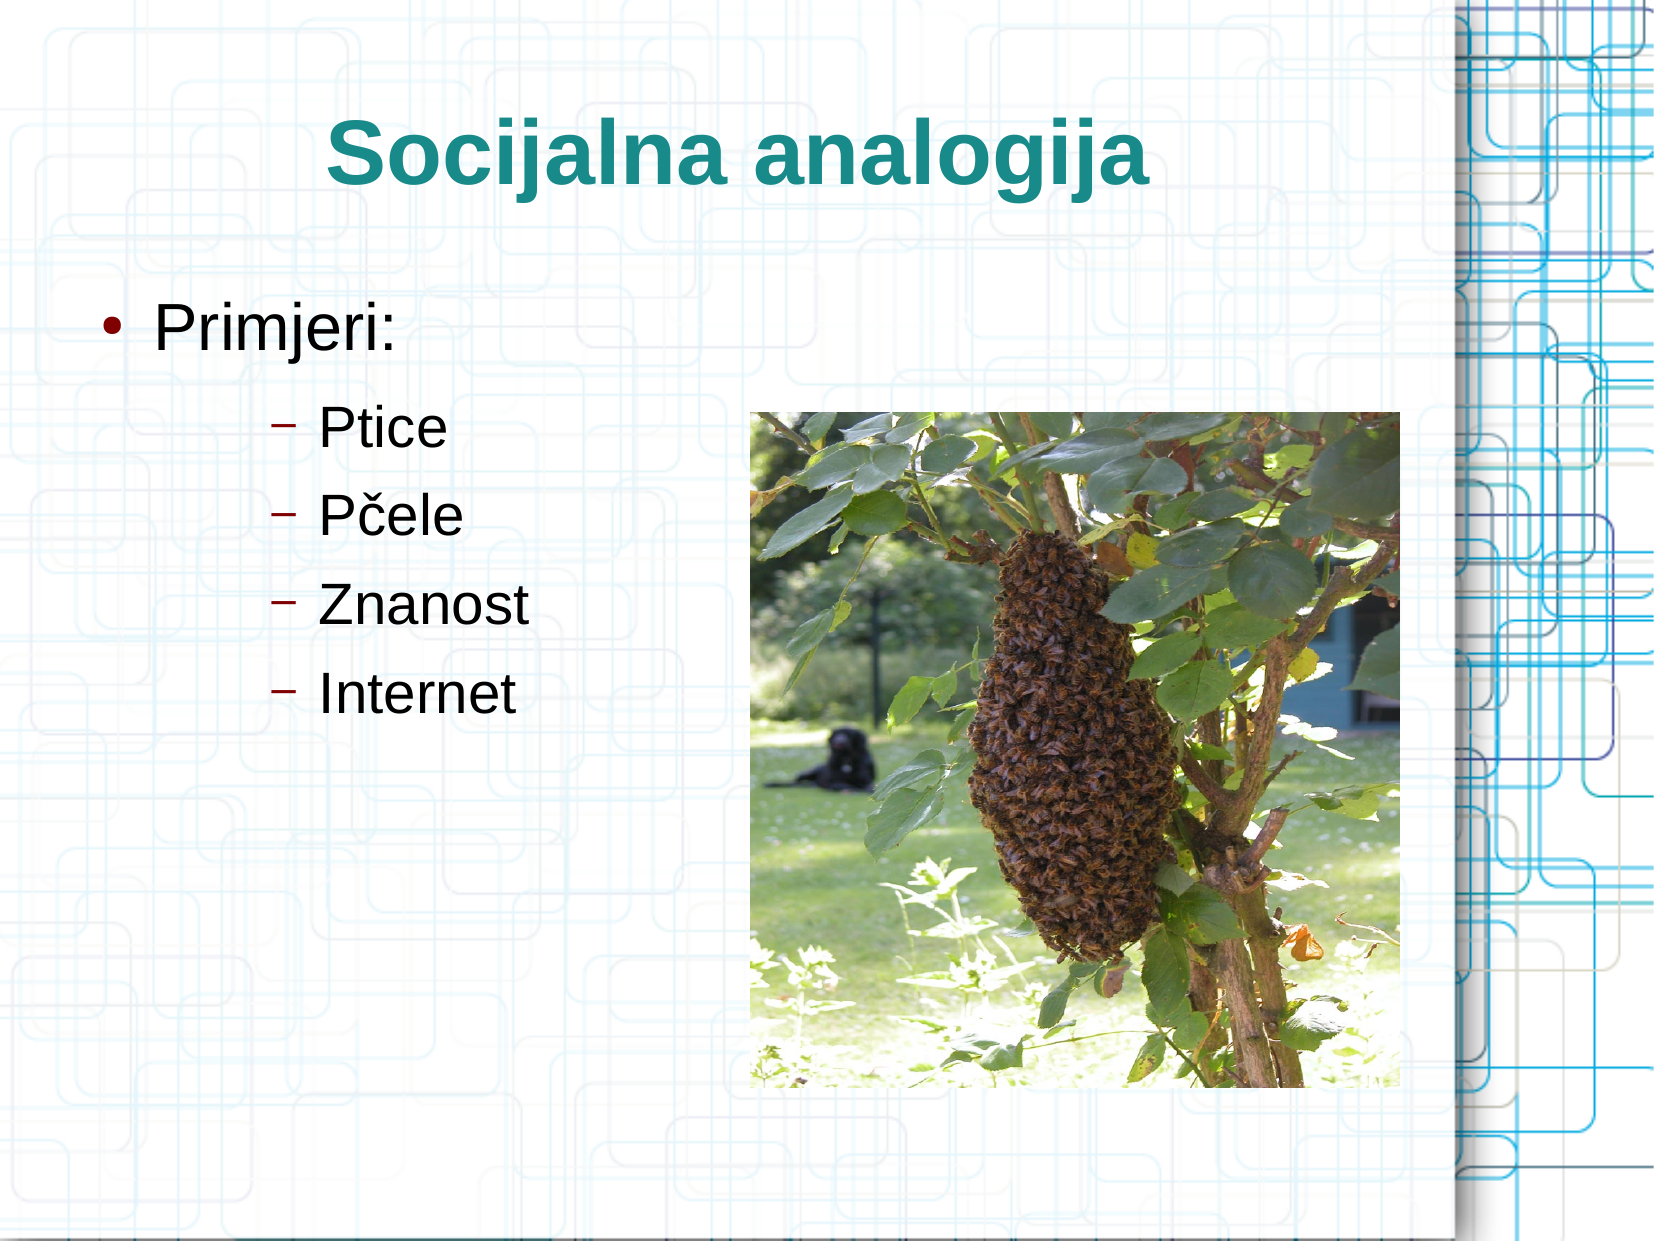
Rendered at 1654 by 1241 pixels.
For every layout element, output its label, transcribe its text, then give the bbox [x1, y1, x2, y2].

title Socijalna analogija [59, 56, 1418, 250]
picture [0, 0, 1654, 1241]
list Primjeri: Ptice Pčele Znanost Internet [82, 290, 1418, 1094]
